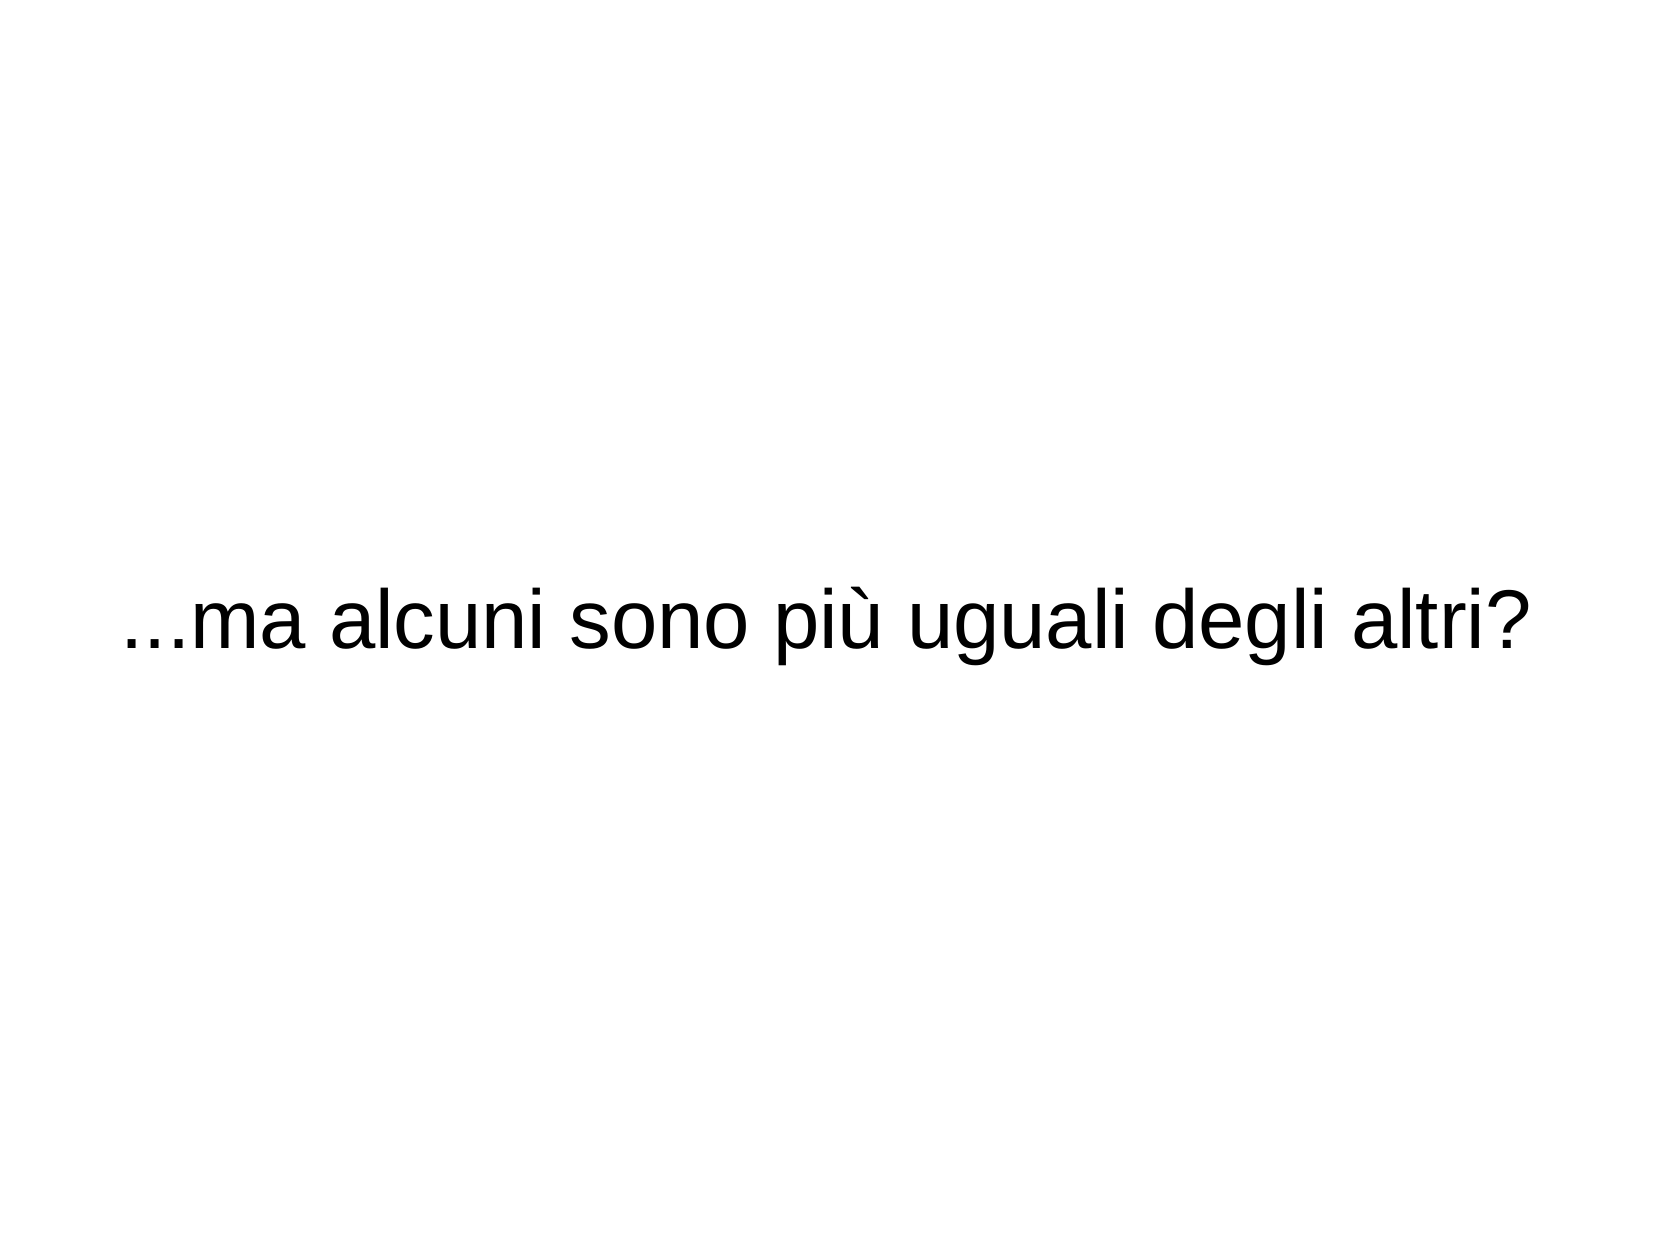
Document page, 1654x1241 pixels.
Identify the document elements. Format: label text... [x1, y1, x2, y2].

title ...ma alcuni sono più uguali degli altri? [41, 516, 1613, 724]
